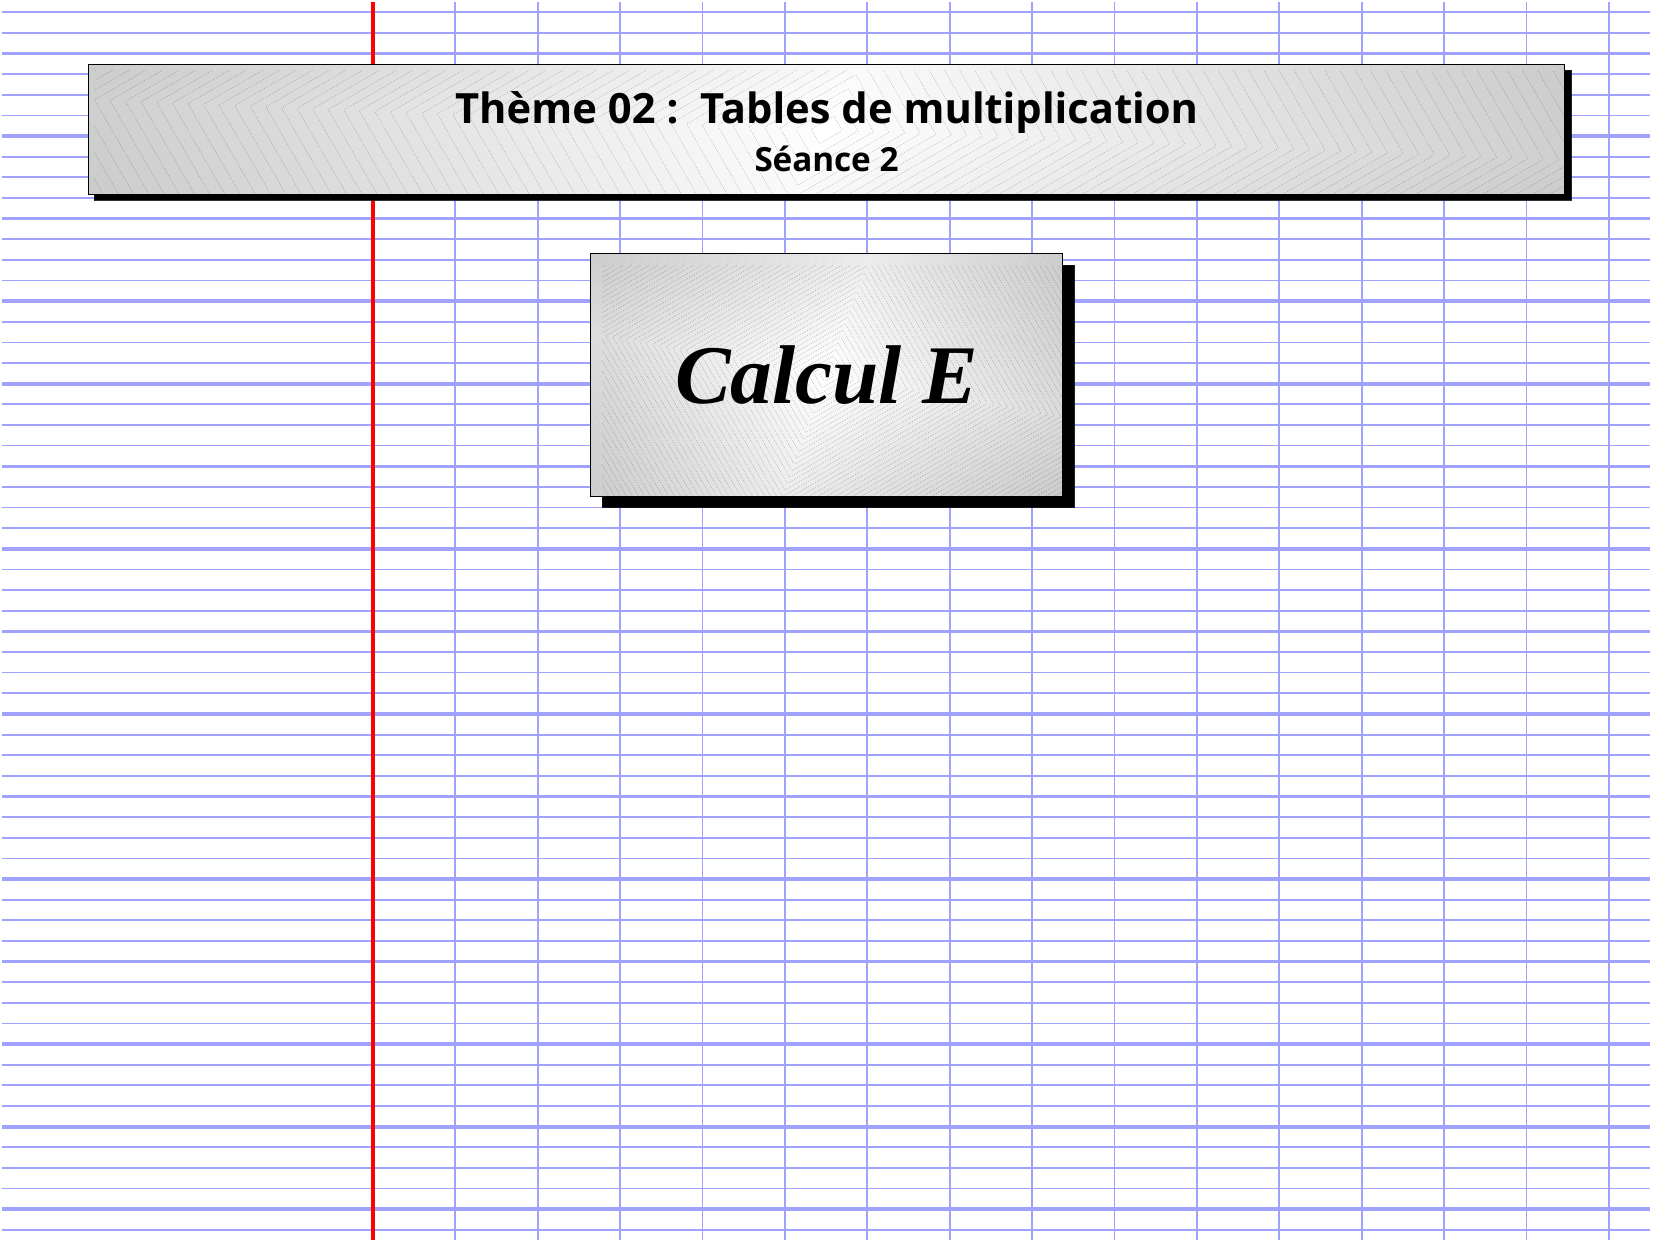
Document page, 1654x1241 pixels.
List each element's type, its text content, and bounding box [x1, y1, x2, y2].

picture [0, 0, 1654, 1241]
text_box Thème 02 : Tables de multiplication Séance 2 [88, 64, 1565, 195]
text_box Calcul E [590, 253, 1063, 497]
